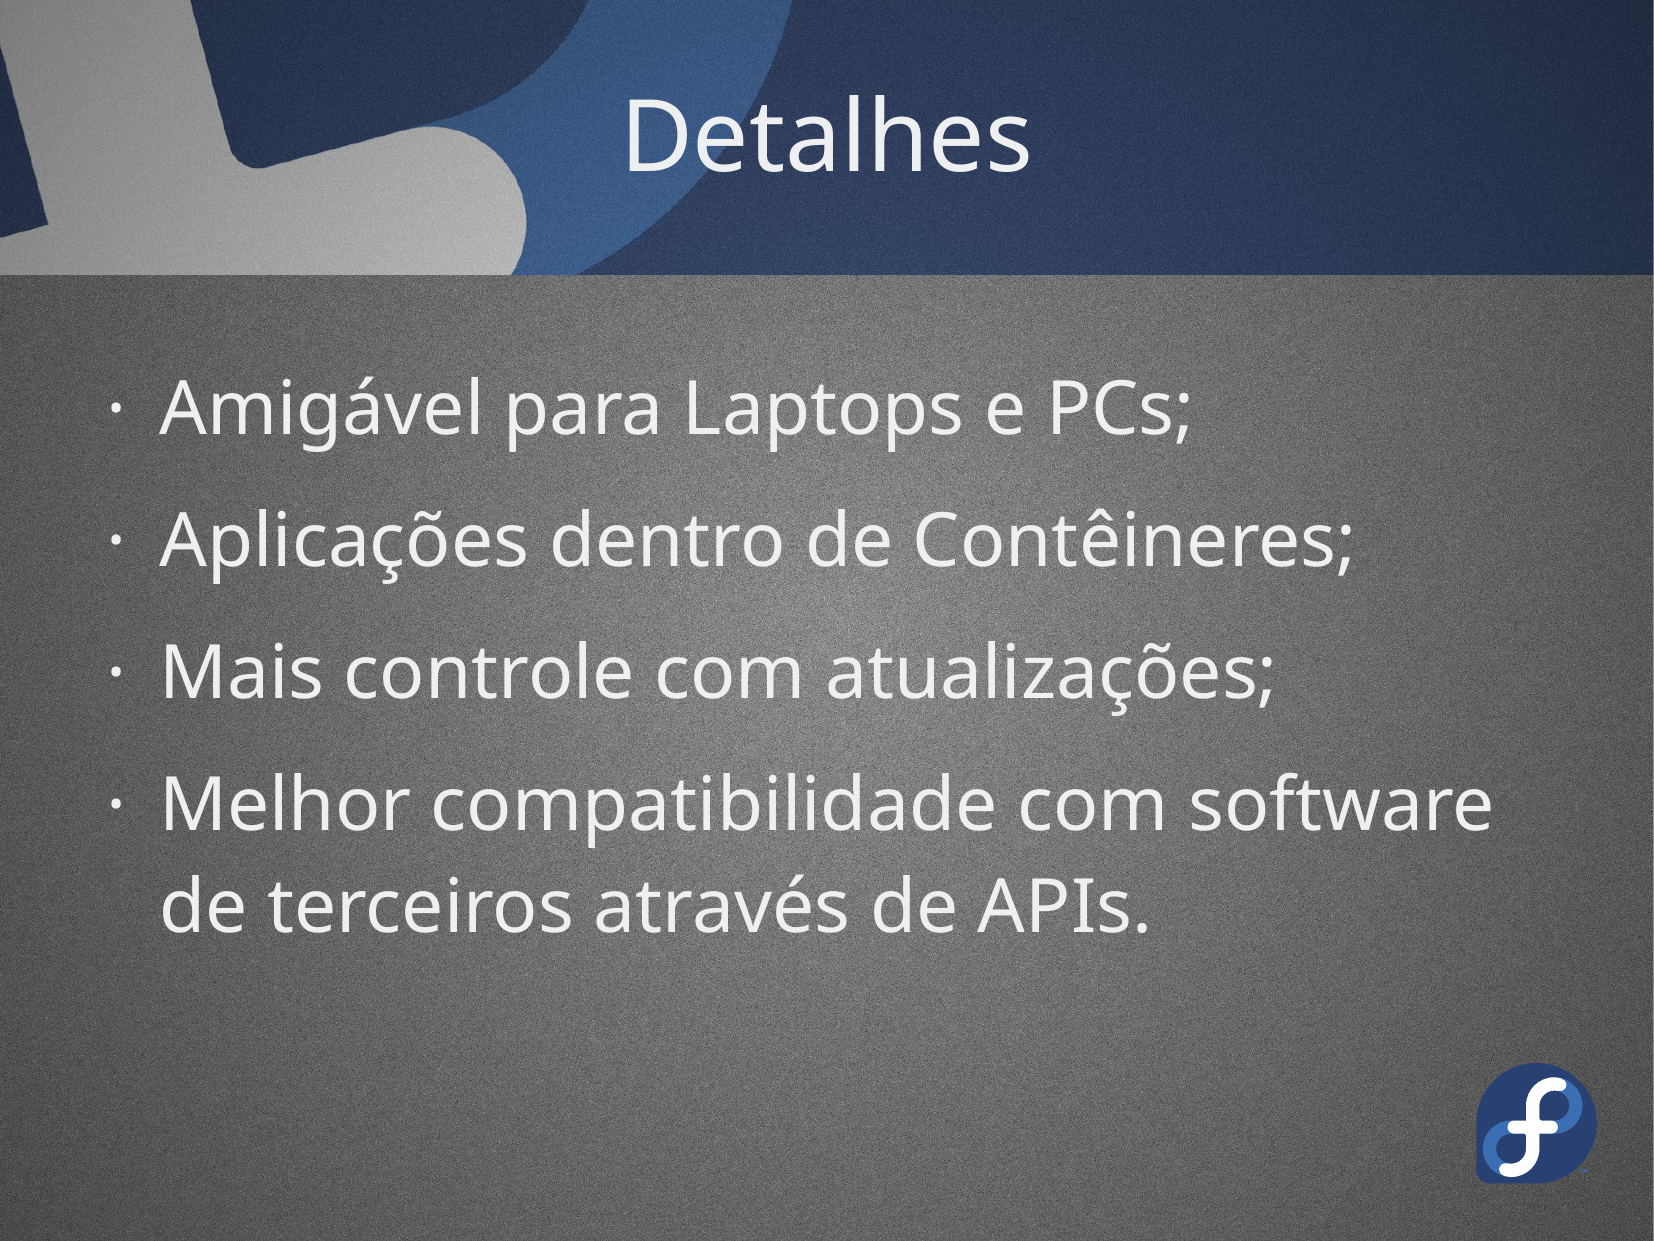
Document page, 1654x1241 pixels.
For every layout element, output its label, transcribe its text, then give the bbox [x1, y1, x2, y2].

list Amigável para Laptops e PCs; Aplicações dentro de Contêineres; Mais controle com atualizações; Melhor compatibilidade com software de terceiros através de APIs. [88, 354, 1565, 1063]
title Detalhes [88, 29, 1565, 237]
picture [0, 0, 1654, 1241]
